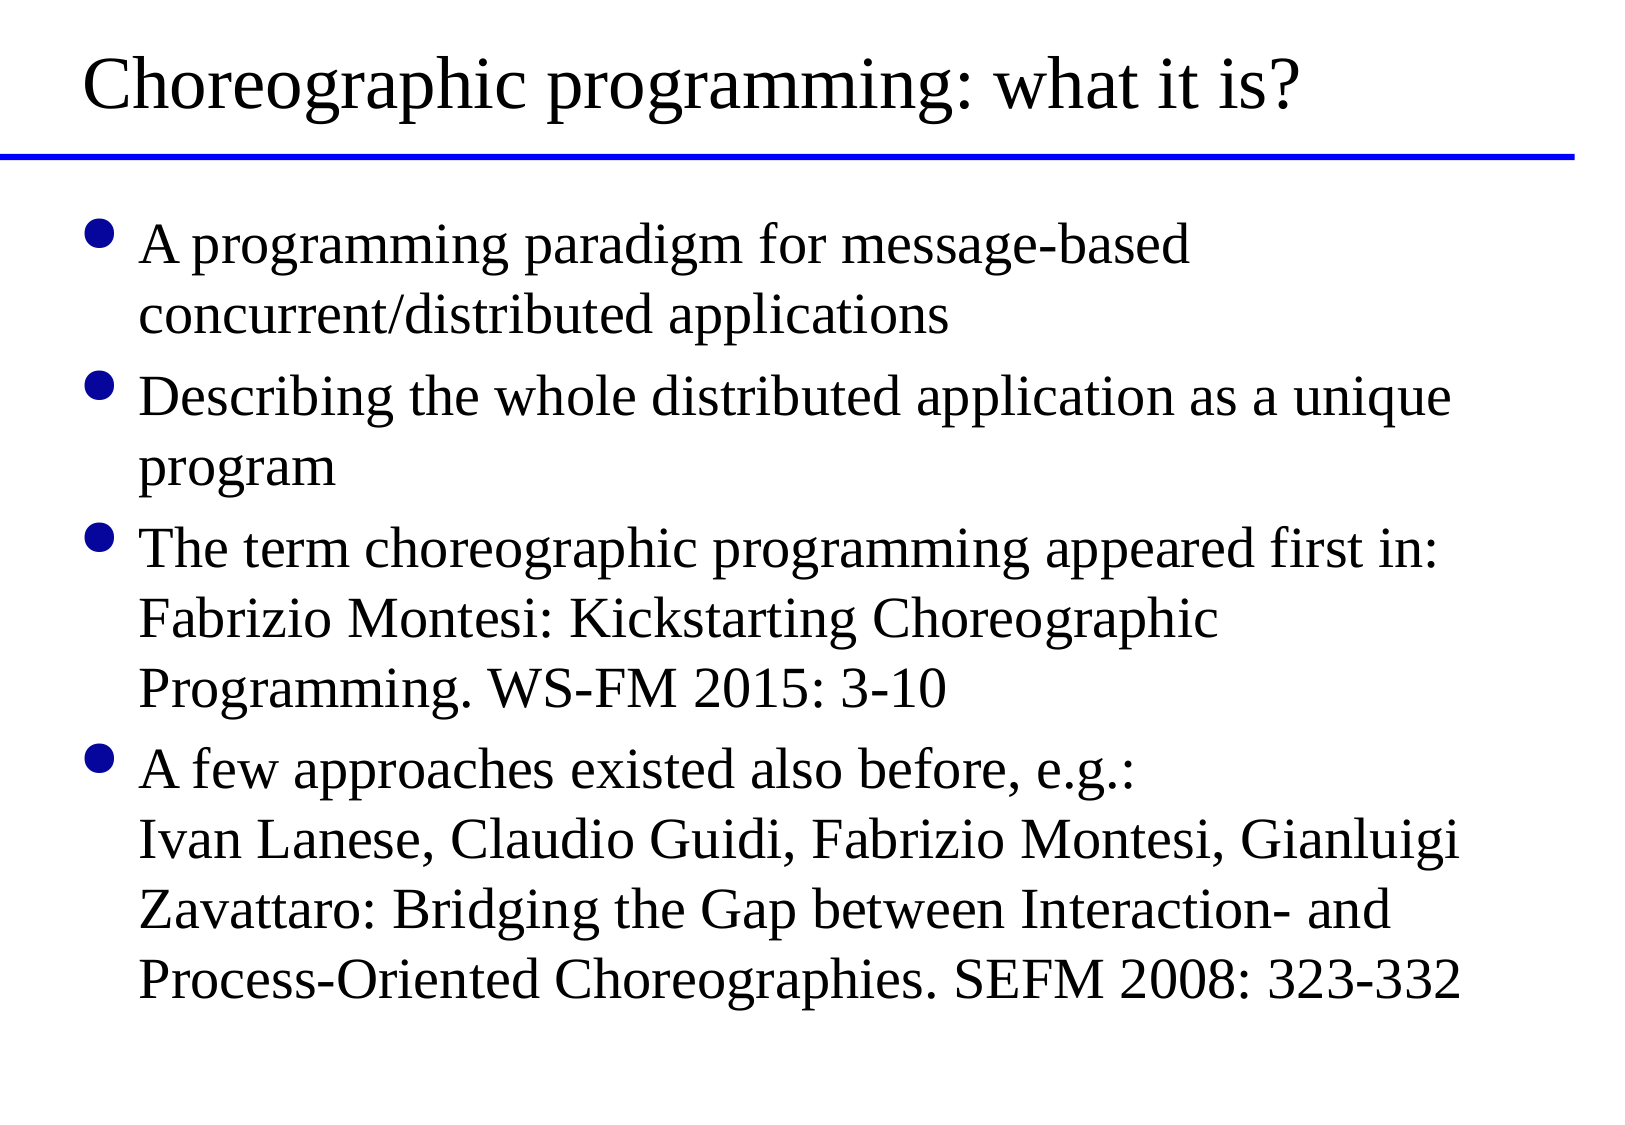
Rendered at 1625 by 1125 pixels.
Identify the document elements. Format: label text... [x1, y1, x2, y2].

list A programming paradigm for message-based concurrent/distributed applications Describing the whole distributed application as a unique program The term choreographic programming appeared first in: Fabrizio Montesi: Kickstarting Choreographic Programming. WS-FM 2015: 3-10 A few approaches existed also before, e.g.: Ivan Lanese, Claudio Guidi, Fabrizio Montesi, Gianluigi Zavattaro: Bridging the Gap between Interaction- and Process-Oriented Choreographies. SEFM 2008: 323-332 [67, 198, 1546, 1061]
title Choreographic programming: what it is? [67, 27, 1544, 131]
